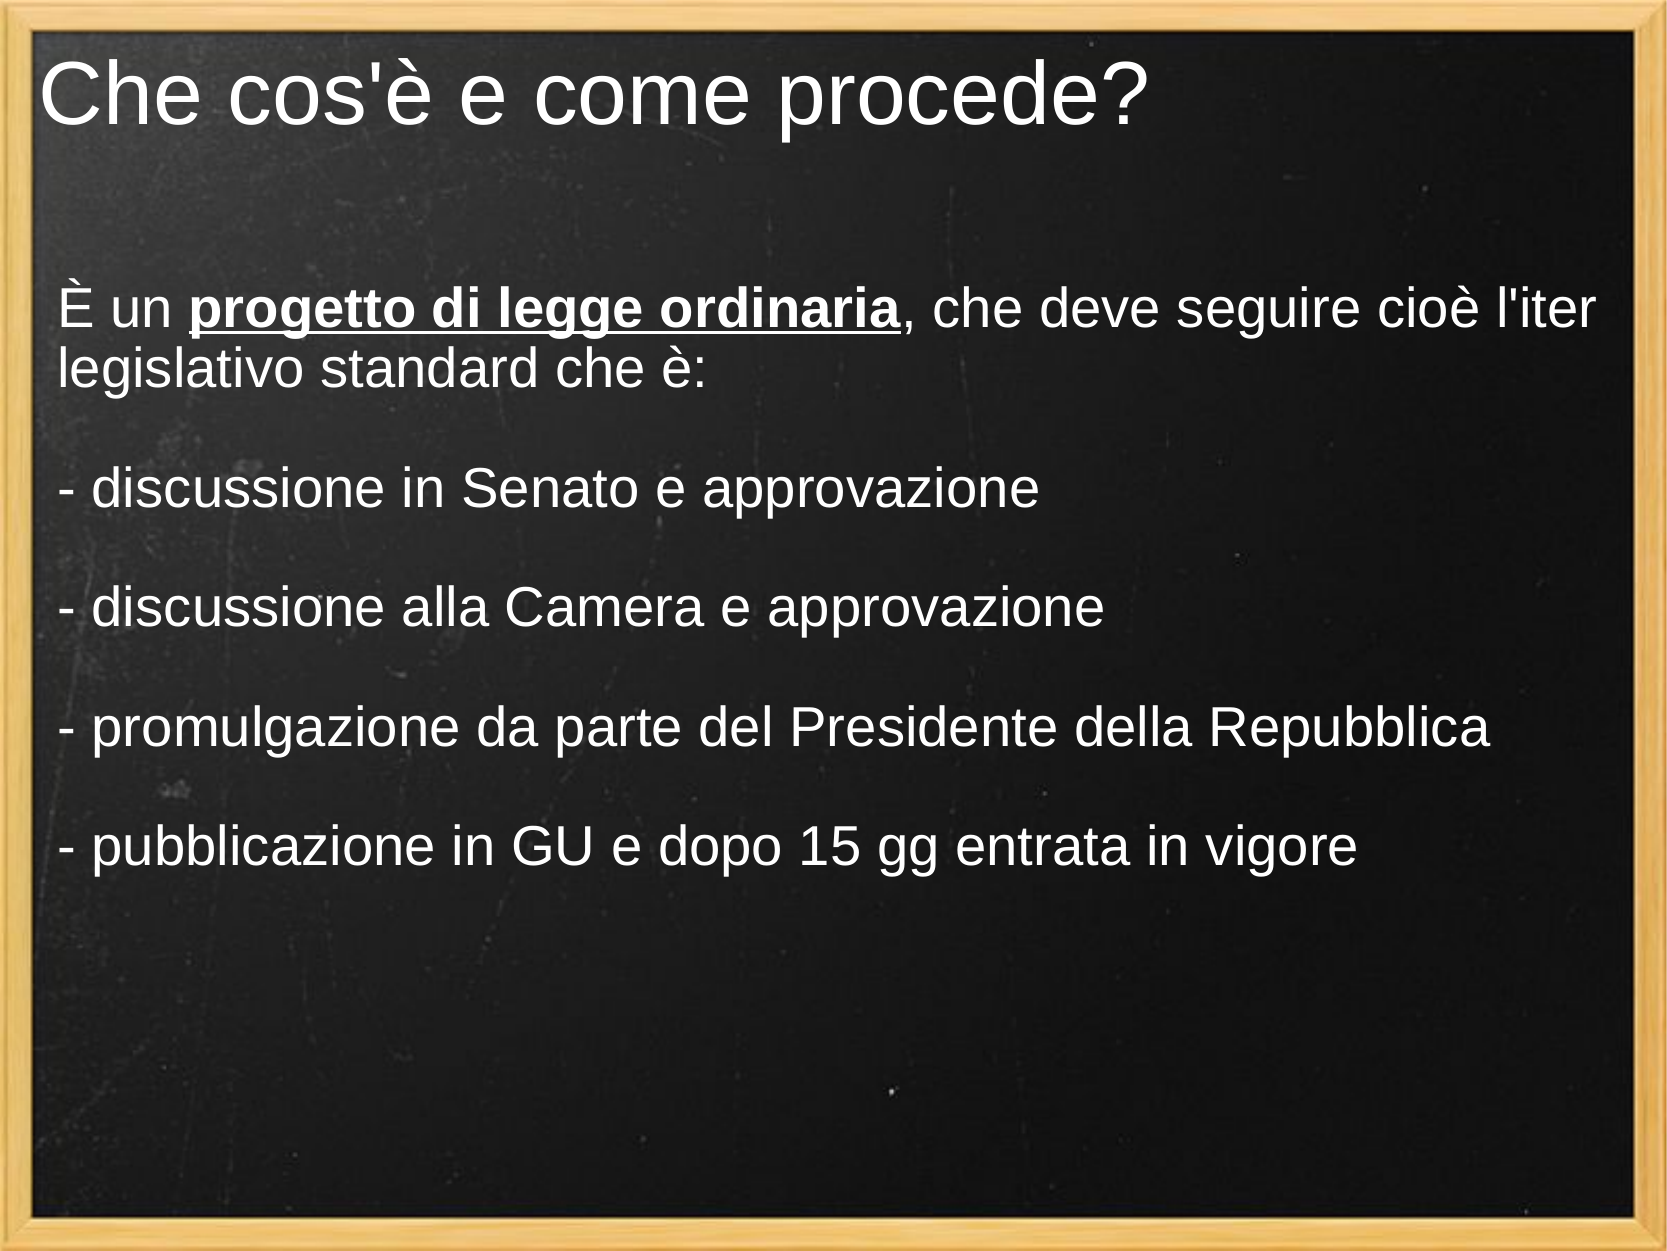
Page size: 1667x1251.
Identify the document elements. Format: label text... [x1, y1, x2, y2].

list È un progetto di legge ordinaria, che deve seguire cioè l'iter legislativo standard che è: - discussione in Senato e approvazione - discussione alla Camera e approvazione - promulgazione da parte del Presidente della Repubblica - pubblicazione in GU e dopo 15 gg entrata in vigore [57, 216, 1643, 1201]
picture [0, 0, 1667, 1251]
title Che cos'è e come procede? [38, 48, 1625, 201]
